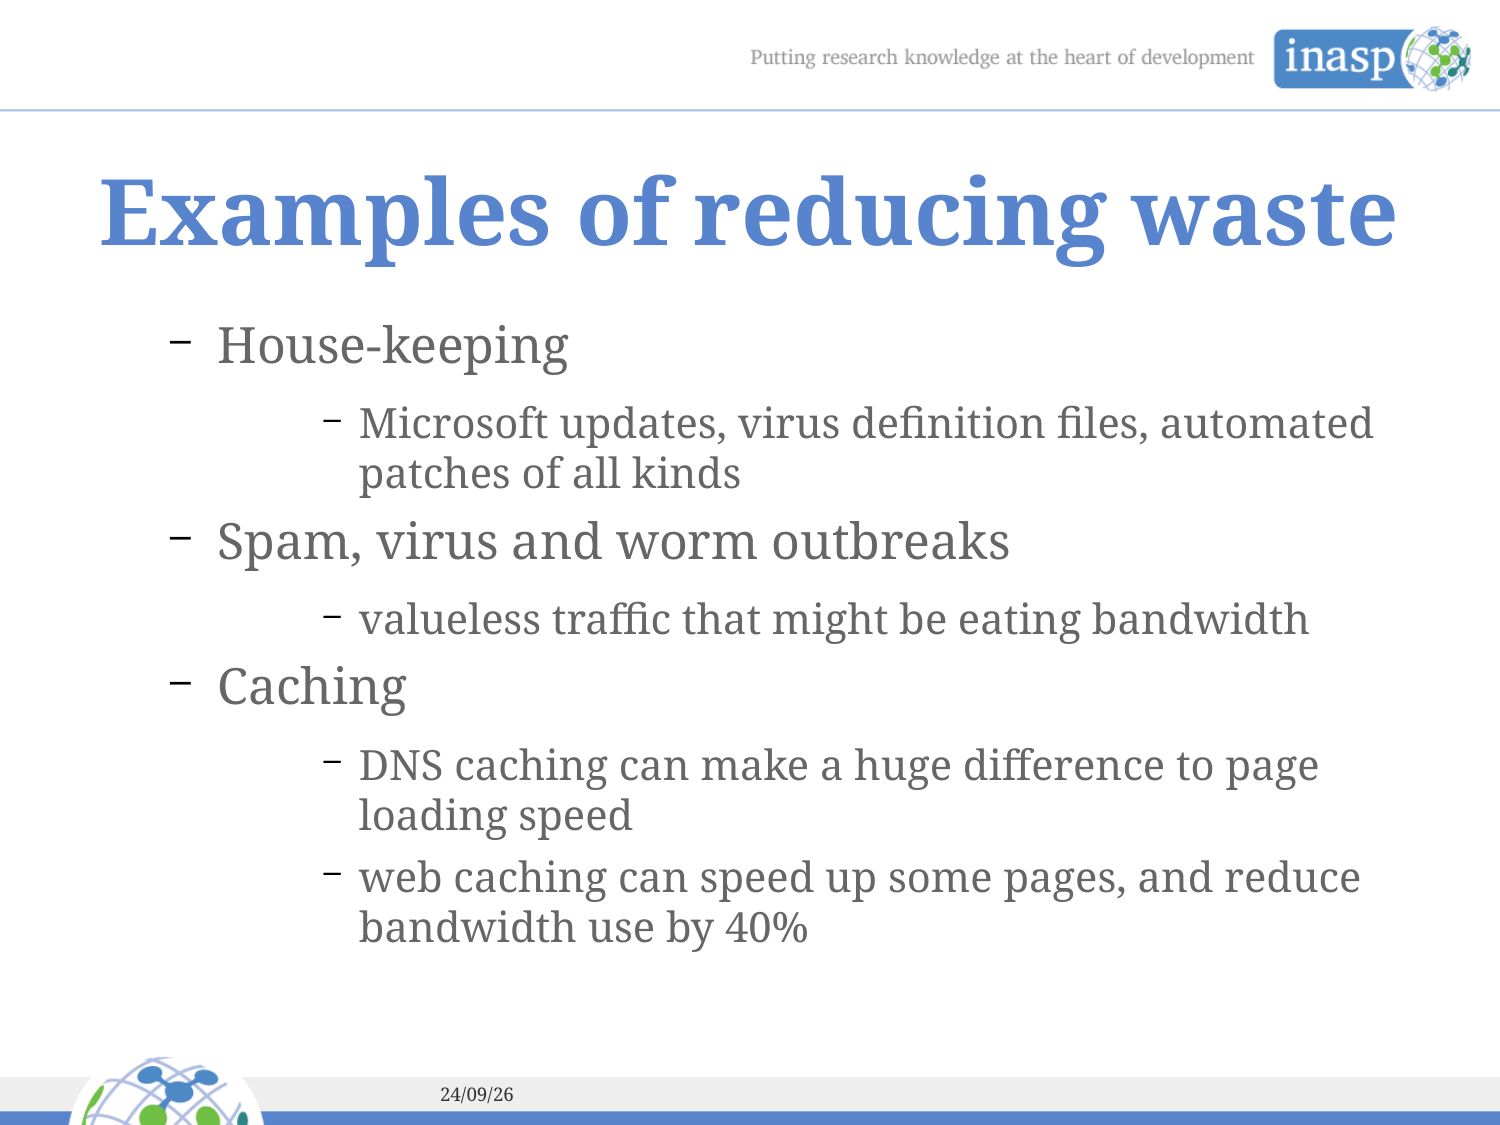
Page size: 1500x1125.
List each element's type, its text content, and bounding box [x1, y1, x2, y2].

title Examples of reducing waste [75, 129, 1426, 313]
list House-keeping Microsoft updates, virus definition files, automated patches of all kinds Microsoft updates, virus definition files, automated patches of all kinds Spam, virus and worm outbreaks valueless traffic that might be eating bandwidth valueless traffic that might be eating bandwidth Caching DNS caching can make a huge difference to page loading speed web caching can speed up some pages, and reduce bandwidth use by 40% DNS caching can make a huge difference to page loading speed web caching can speed up some pages, and reduce bandwidth use by 40% [75, 313, 1426, 967]
picture [0, 0, 1500, 1125]
